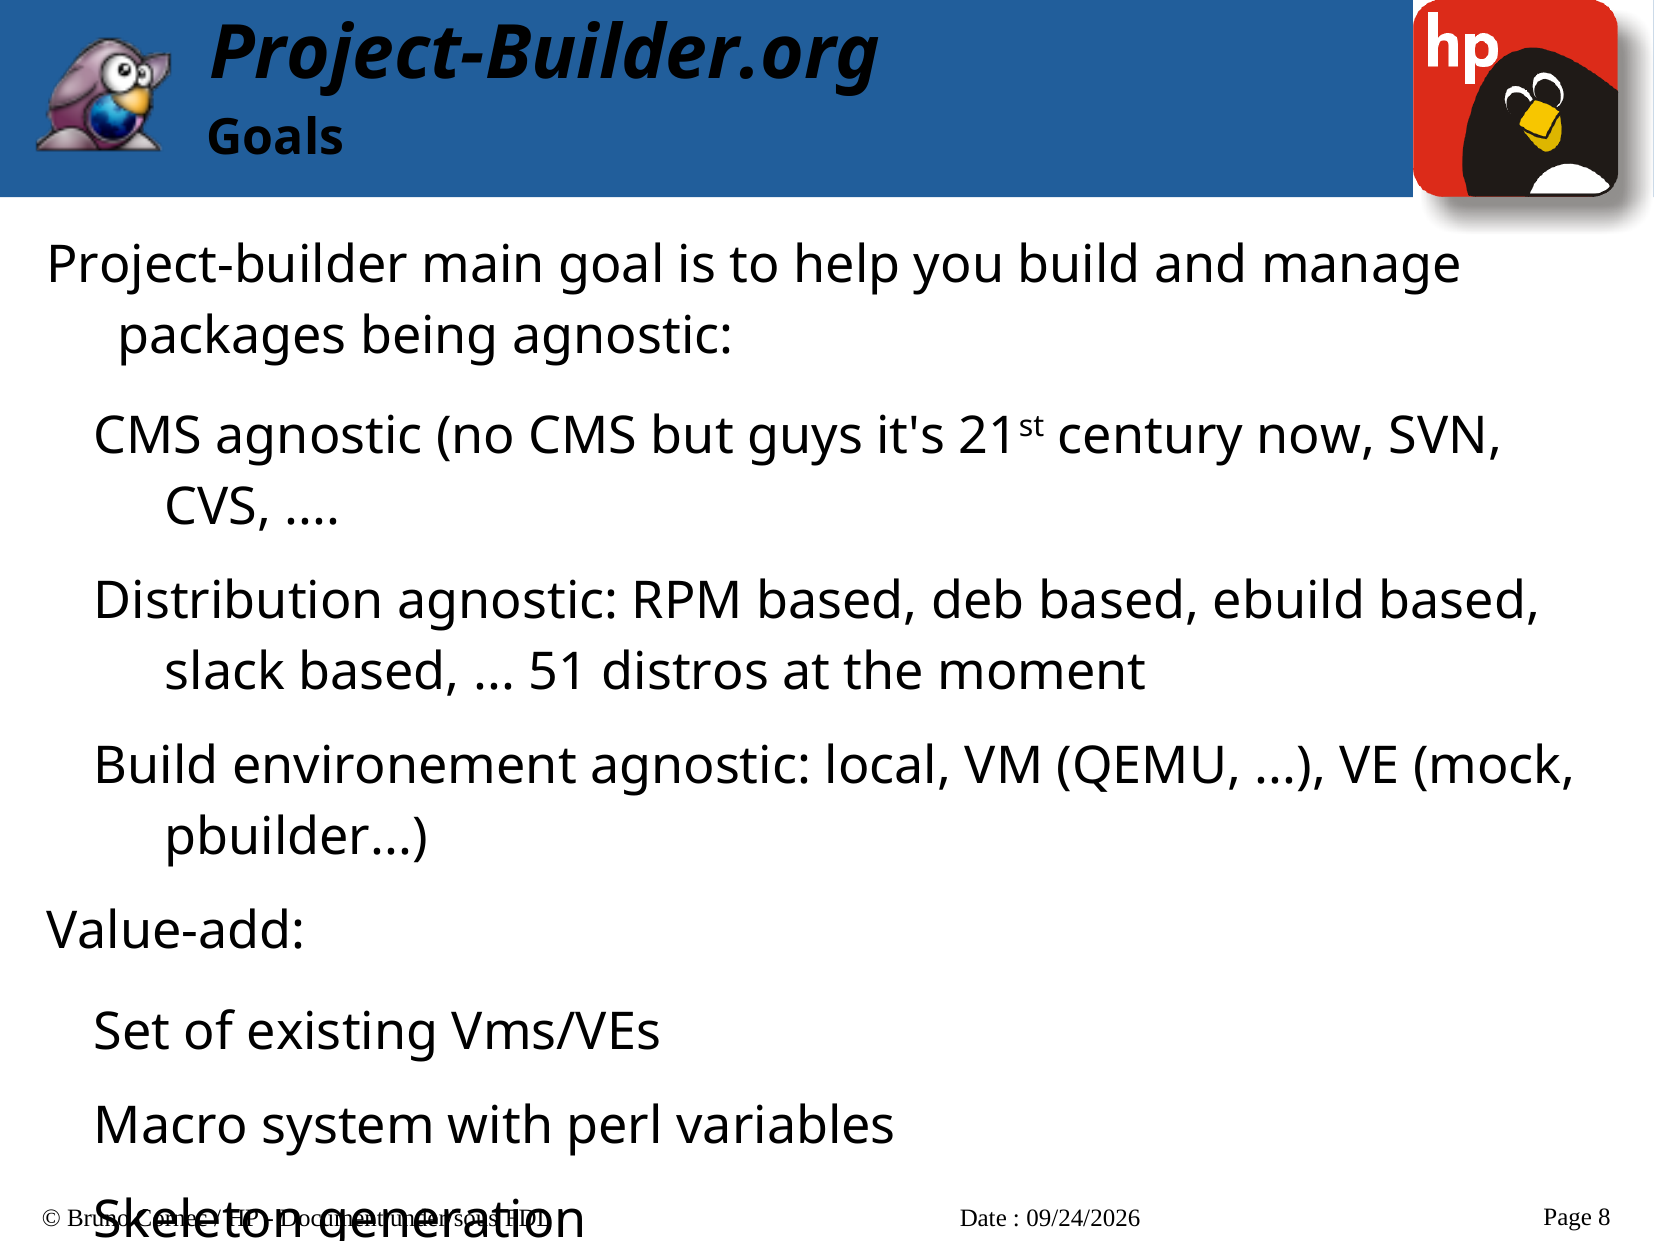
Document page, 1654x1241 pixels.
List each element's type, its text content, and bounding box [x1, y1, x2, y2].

picture [0, 0, 211, 199]
picture [1413, 0, 1654, 235]
list Project-builder main goal is to help you build and manage packages being agnostic: CMS agnostic (no CMS but guys it's 21st century now, SVN, CVS, .... Distribution agnostic: RPM based, deb based, ebuild based, slack based, ... 51 distros at the moment Build environement agnostic: local, VM (QEMU, ...), VE (mock, pbuilder...) Value-add: Set of existing Vms/VEs Macro system with perl variables Skeleton generation No project impact [34, 227, 1642, 1216]
title Goals [206, 56, 1121, 218]
